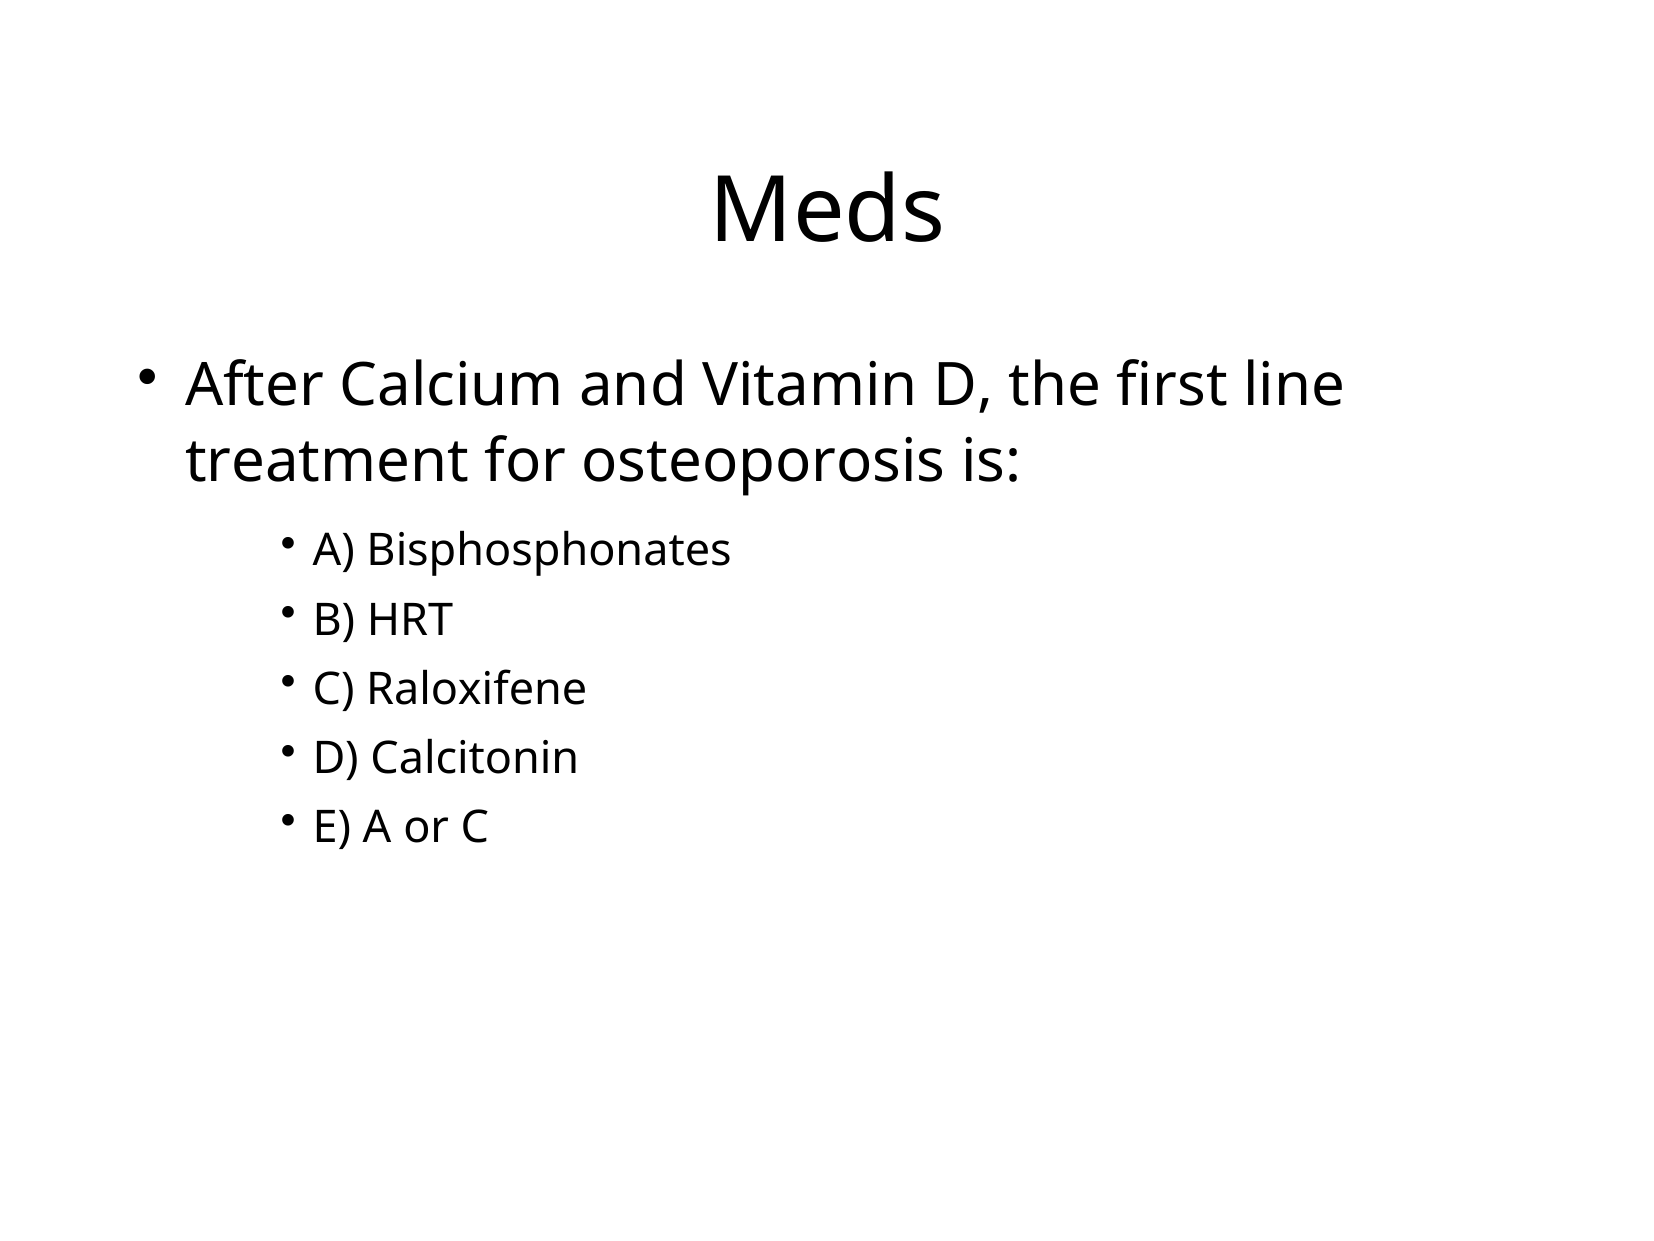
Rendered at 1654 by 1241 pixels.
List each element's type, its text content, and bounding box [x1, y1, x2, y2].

list After Calcium and Vitamin D, the first line treatment for osteoporosis is: A) Bisphosphonates B) HRT C) Raloxifene D) Calcitonin E) A or C [121, 344, 1534, 855]
title Meds [121, 155, 1534, 258]
